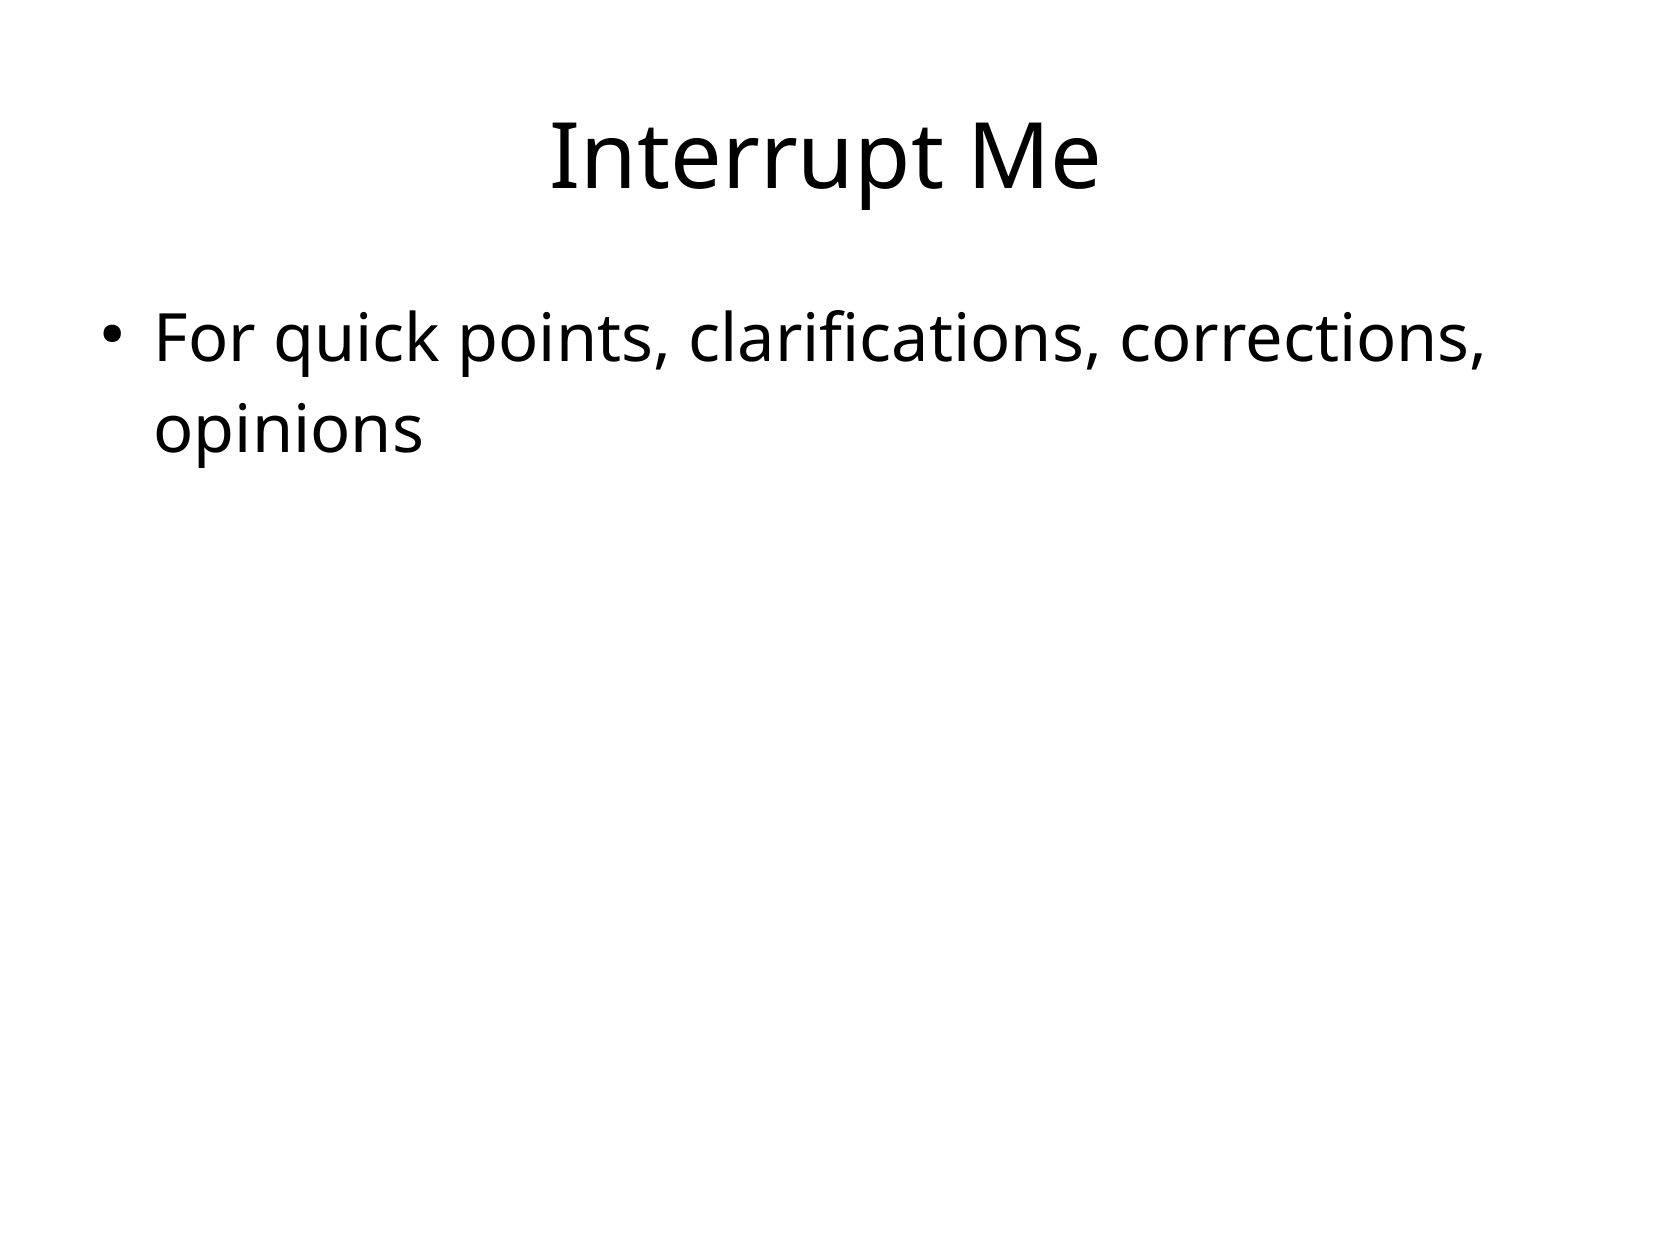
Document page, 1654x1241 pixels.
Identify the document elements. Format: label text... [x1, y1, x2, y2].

list For quick points, clarifications, corrections, opinions [82, 290, 1571, 1010]
title Interrupt Me [82, 49, 1571, 257]
